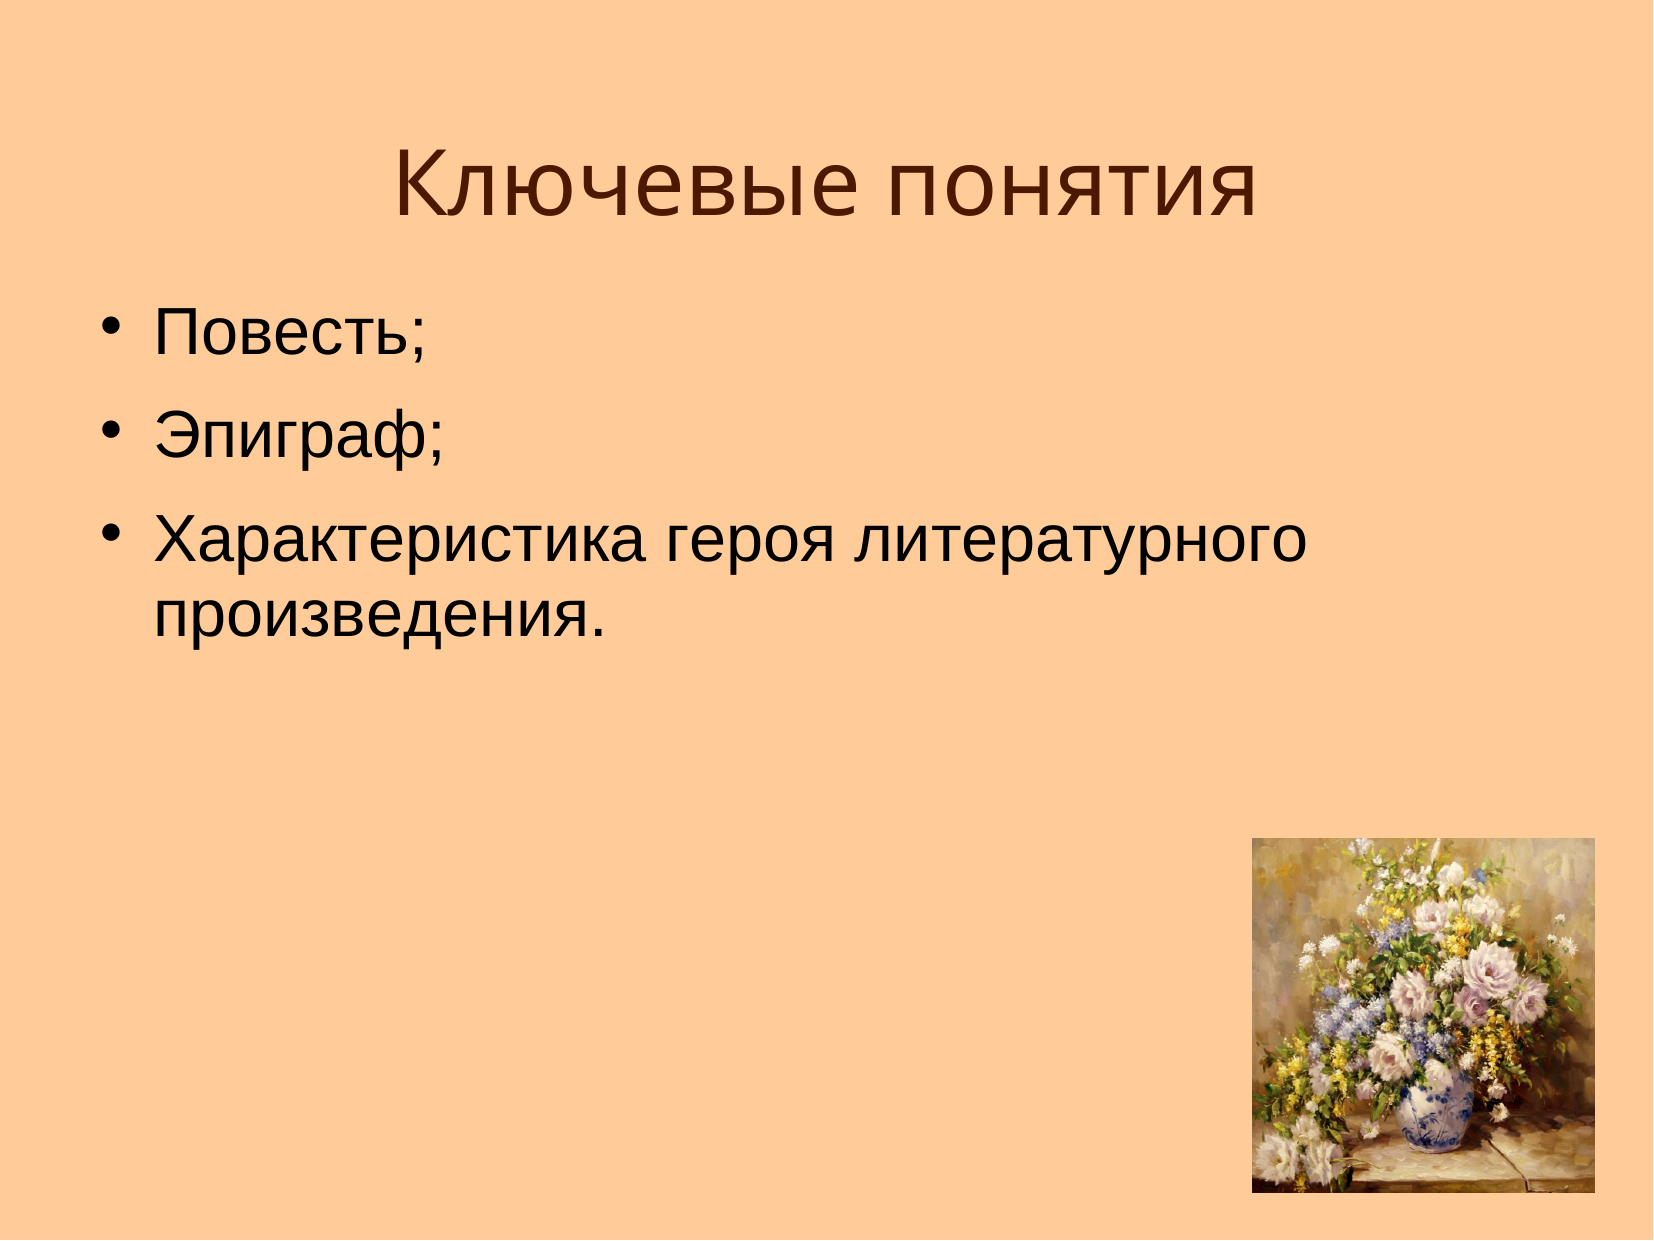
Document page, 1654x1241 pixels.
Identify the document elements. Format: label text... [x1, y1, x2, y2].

title Ключевые понятия [82, 49, 1571, 257]
list Повесть; Эпиграф; Характеристика героя литературного произведения. [82, 290, 1571, 1109]
picture [1252, 838, 1595, 1193]
